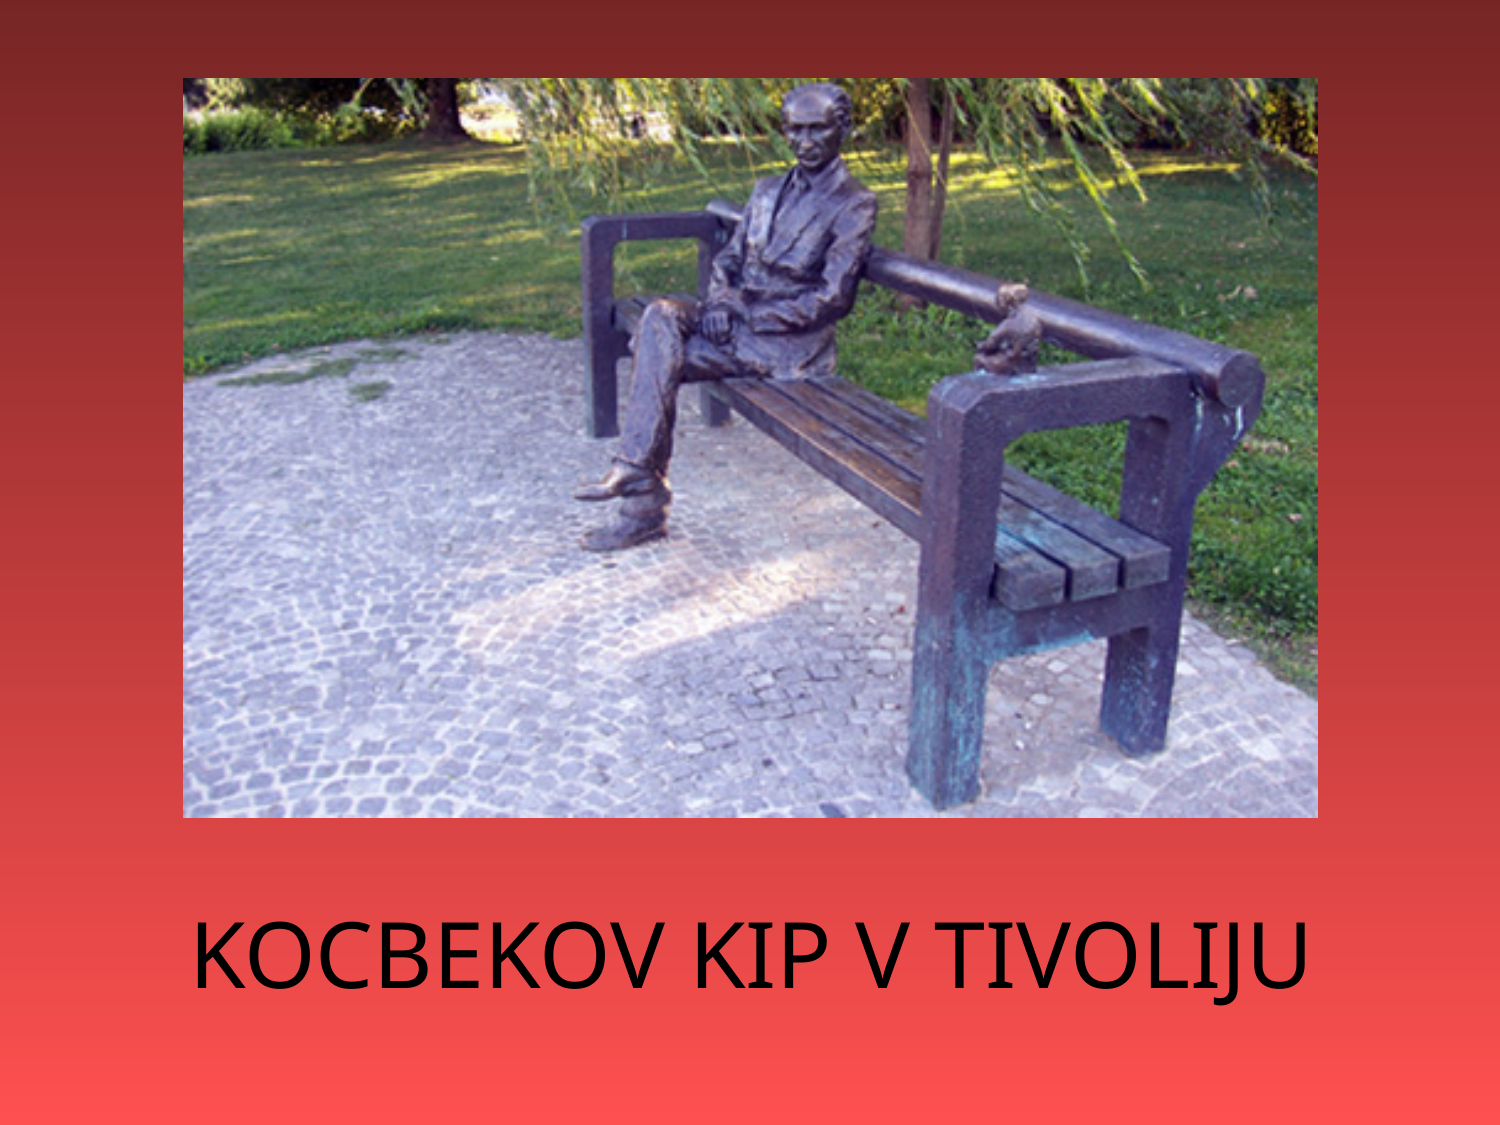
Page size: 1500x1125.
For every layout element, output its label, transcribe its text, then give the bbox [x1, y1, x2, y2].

title KOCBEKOV KIP V TIVOLIJU [76, 857, 1427, 1046]
picture [183, 78, 1318, 818]
